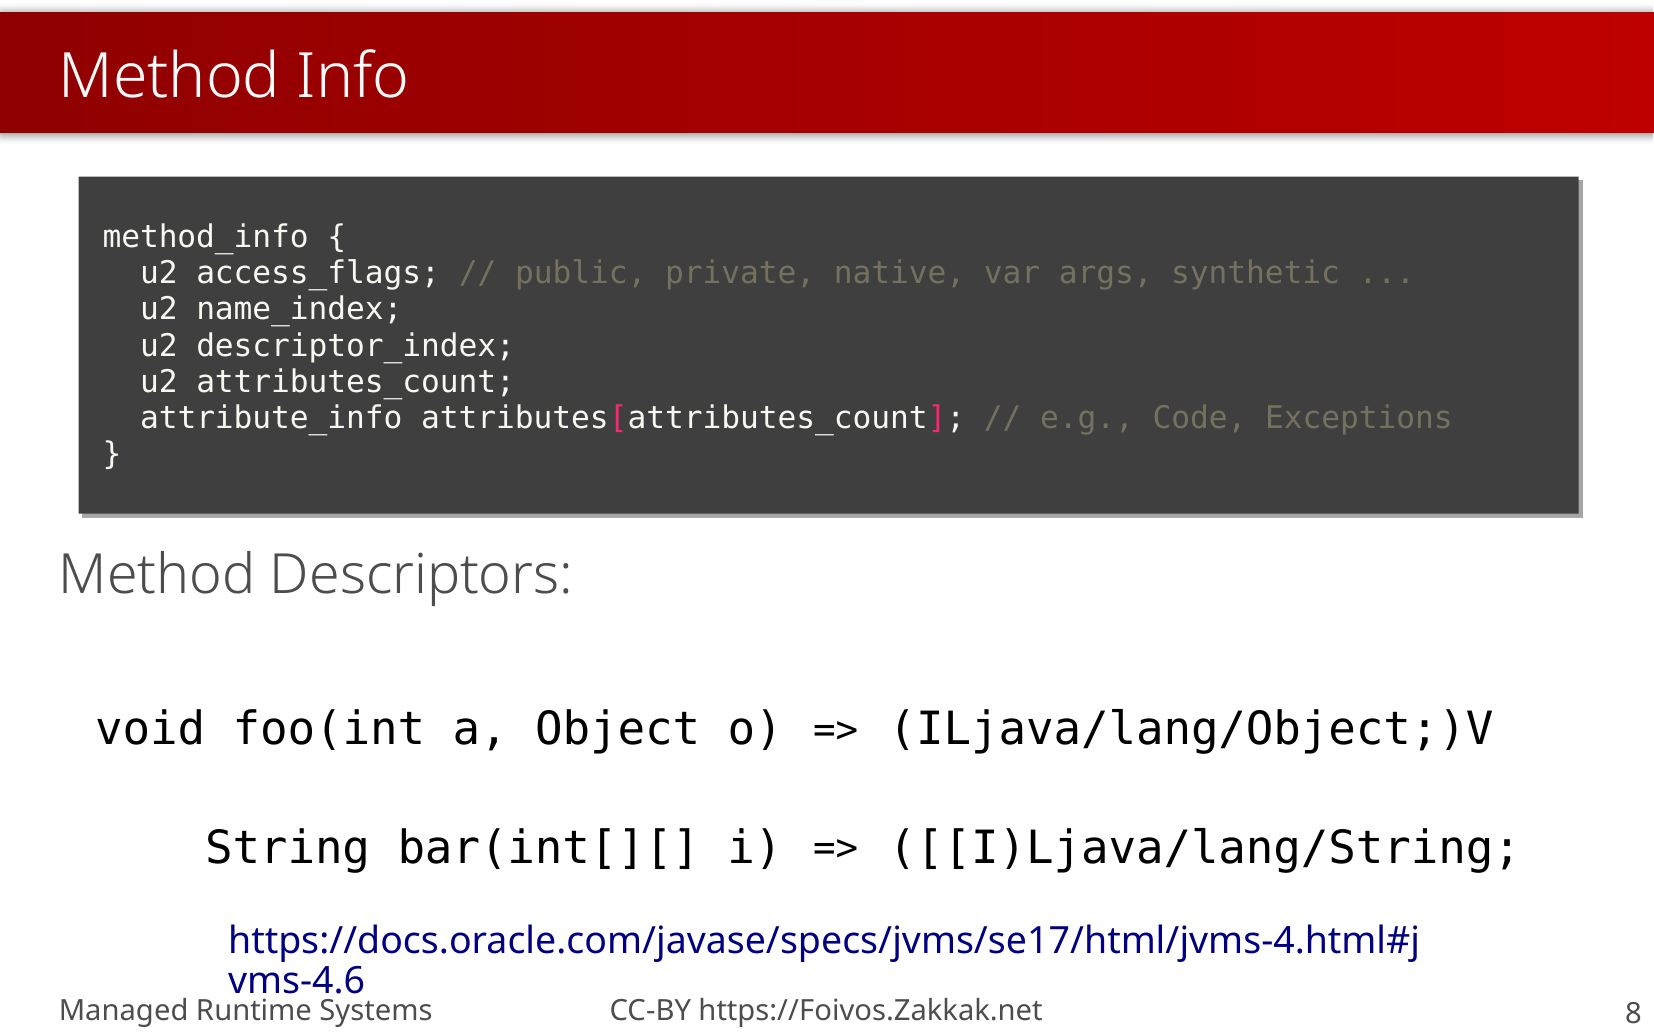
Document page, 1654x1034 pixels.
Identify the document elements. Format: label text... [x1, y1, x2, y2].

table_header (ILjava/lang/Object;)V [875, 671, 1574, 788]
text_box method_info { u2 access_flags; // public, private, native, var args, synthetic ... u2 name_index; u2 descriptor_index; u2 attributes_count; attribute_info attributes[attributes_count]; // e.g., Code, Exceptions } [78, 176, 1579, 514]
text_box https://docs.oracle.com/javase/specs/jvms/se17/html/jvms-4.html#jvms-4.6 [213, 906, 1440, 976]
table_header => [798, 671, 874, 788]
table_cell ([[I)Ljava/lang/String; [875, 789, 1574, 906]
list Method Descriptors: [58, 135, 1594, 919]
table_cell String bar(int[][] i) [77, 789, 797, 906]
title Method Info [58, 7, 1329, 135]
table_header void foo(int a, Object o) [77, 671, 797, 788]
table_cell => [798, 789, 874, 906]
